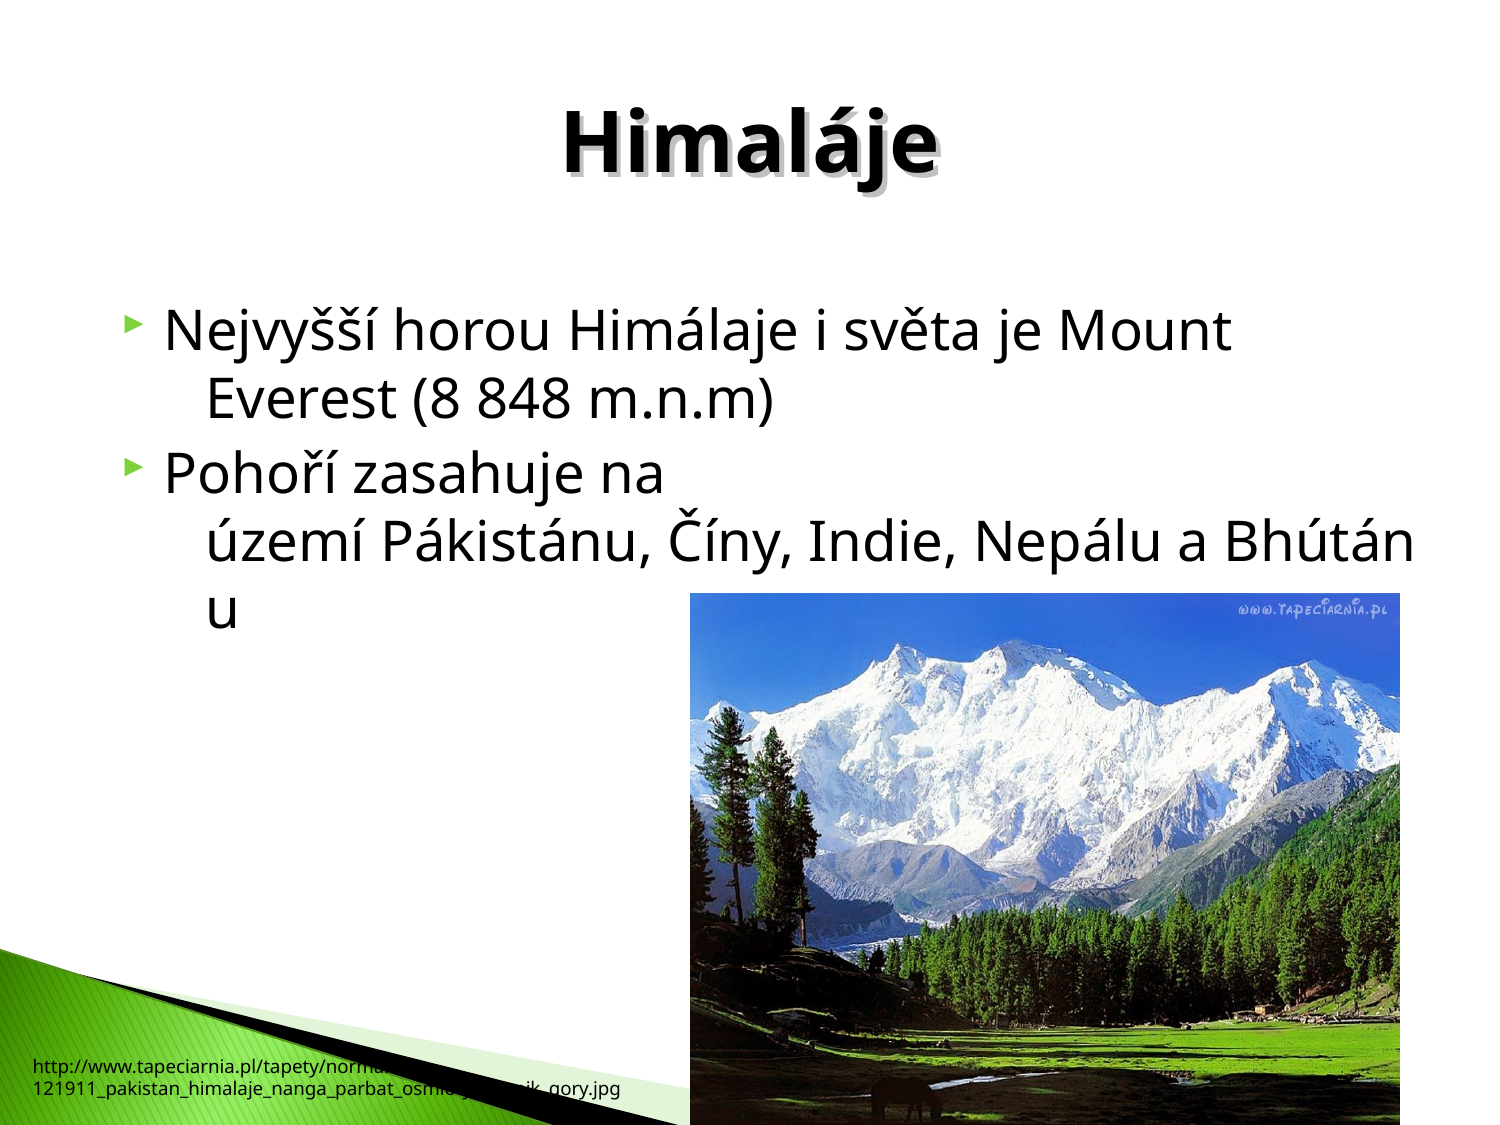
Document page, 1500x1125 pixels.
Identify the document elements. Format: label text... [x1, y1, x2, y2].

text_box http://www.tapeciarnia.pl/tapety/normalne/121911_pakistan_himalaje_nanga_parbat_osmiotysiecznik_gory.jpg [18, 1047, 768, 1107]
list Nejvyšší horou Himálaje i světa je Mount Everest (8 848 m.n.m) Pohoří zasahuje na území Pákistánu, Číny, Indie, Nepálu a Bhútánu [70, 210, 1437, 954]
picture [690, 593, 1400, 1125]
title Himaláje [75, 45, 1426, 233]
